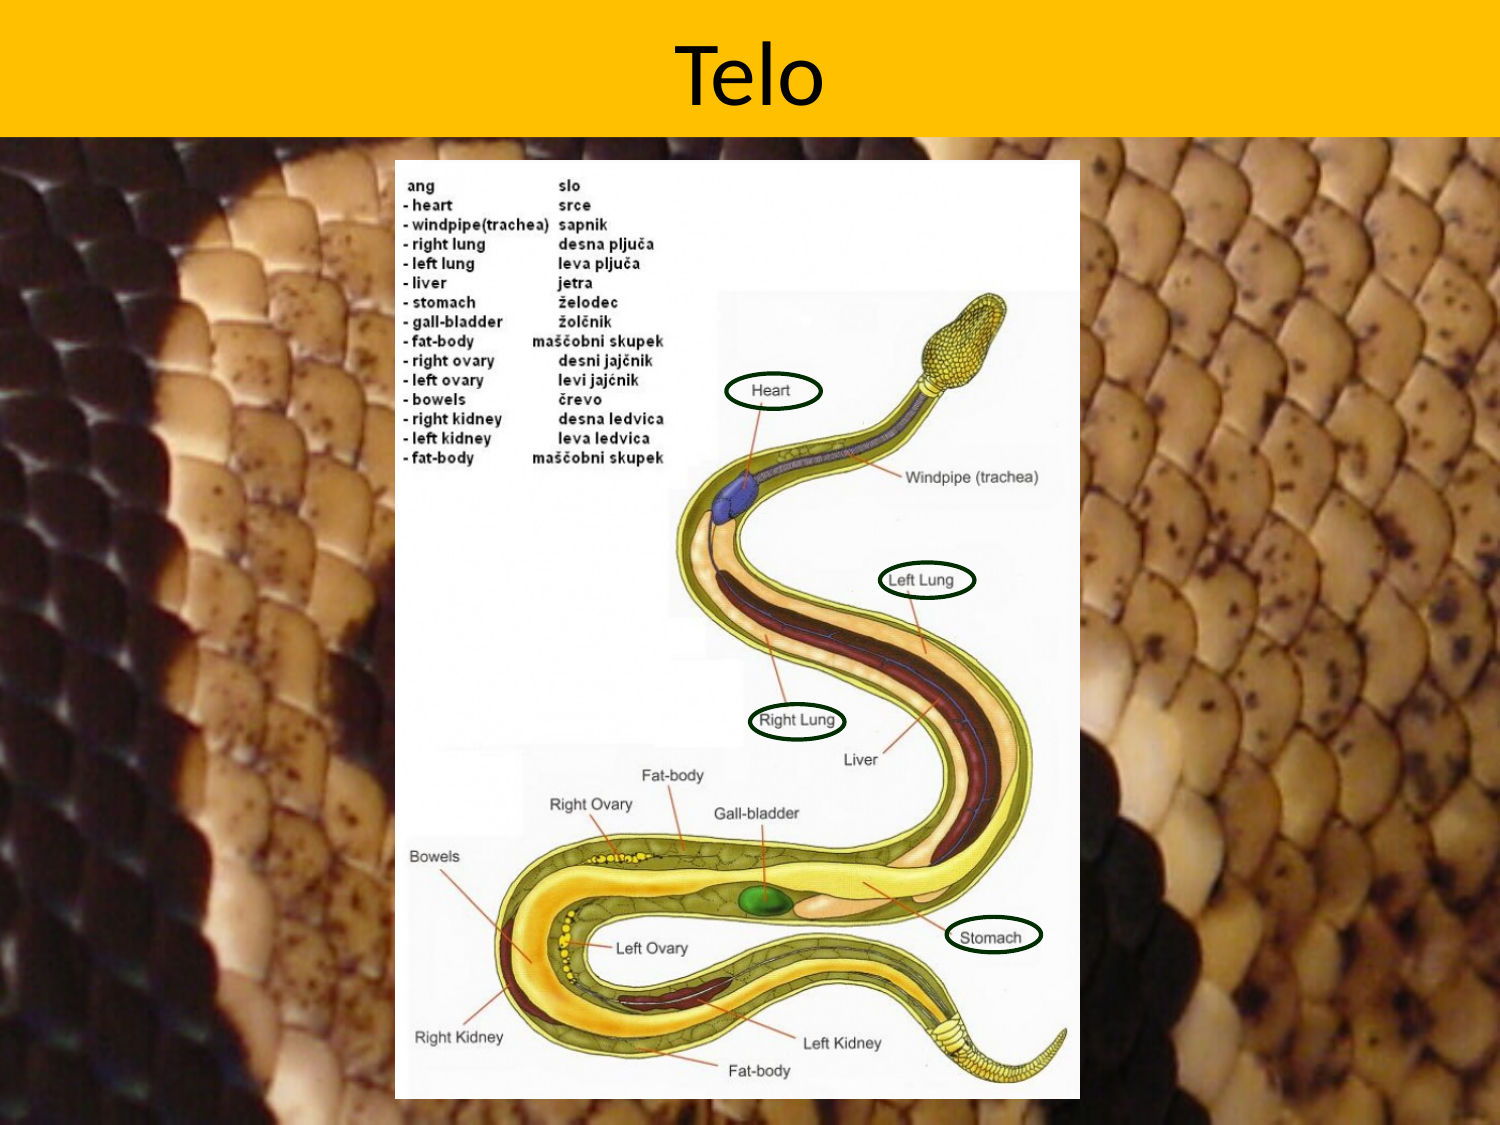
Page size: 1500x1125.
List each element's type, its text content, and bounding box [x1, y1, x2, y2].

picture [0, 138, 1500, 1125]
title Telo [0, 0, 1500, 138]
